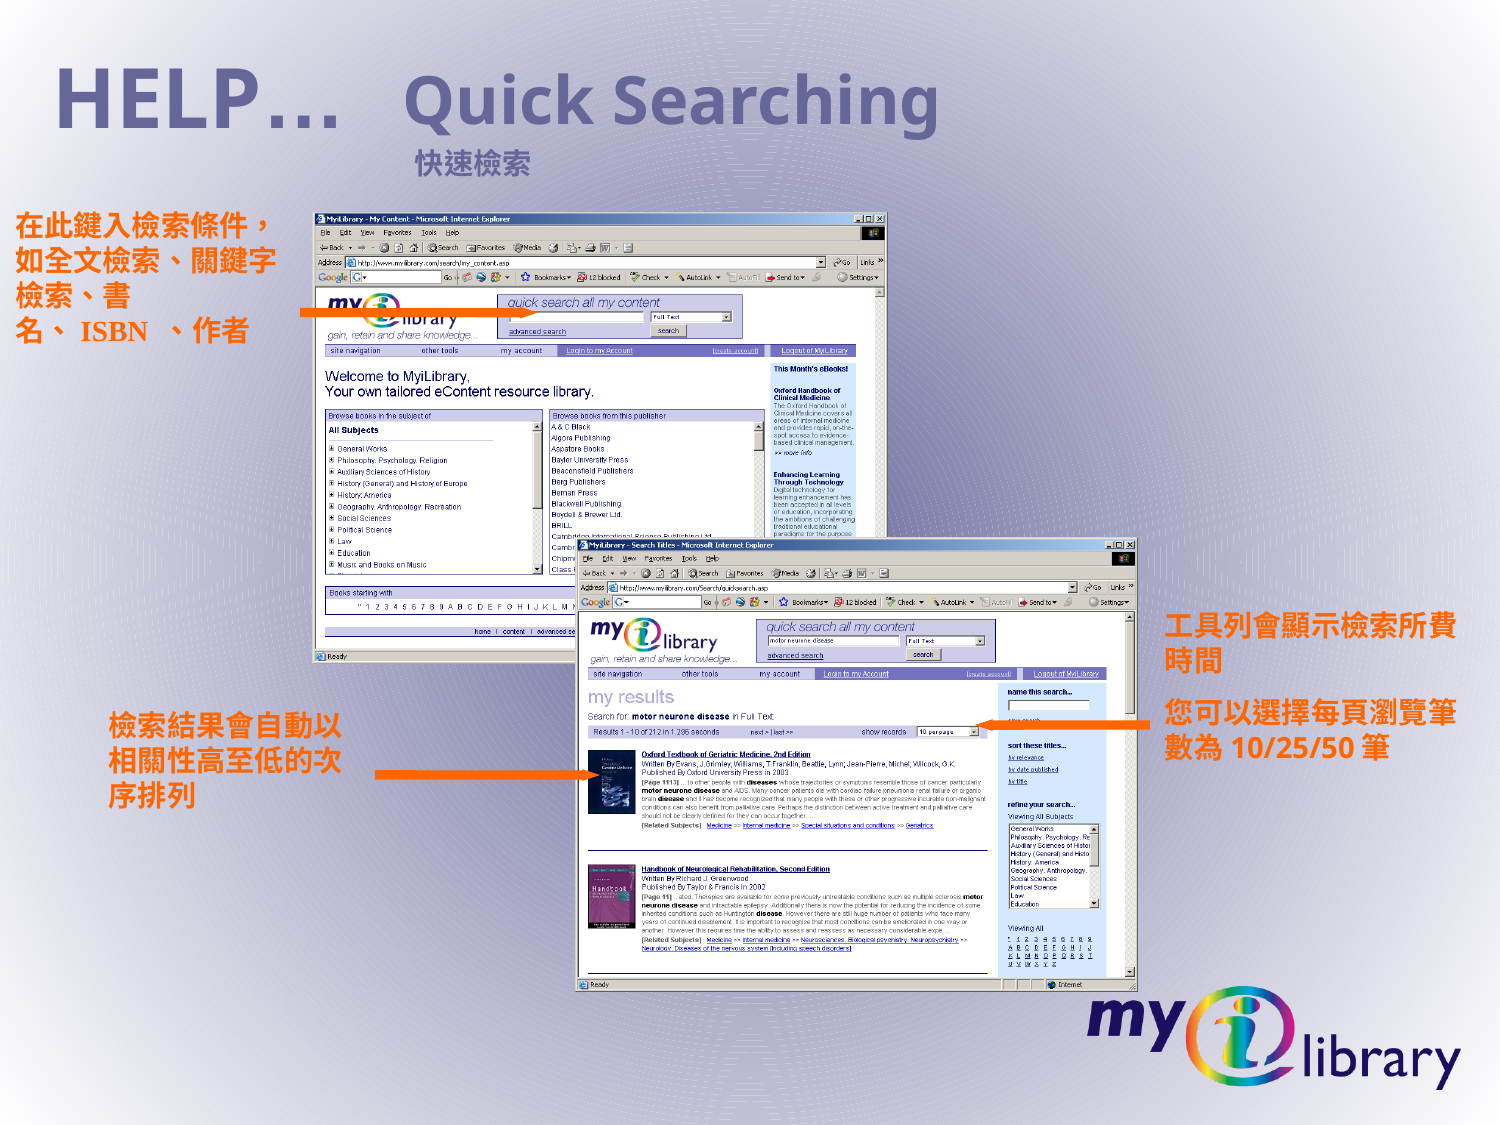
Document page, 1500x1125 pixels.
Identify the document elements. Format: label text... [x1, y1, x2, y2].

text_box 快速檢索 [399, 137, 1450, 188]
text_box Quick Searching [387, 50, 988, 146]
text_box 在此鍵入檢索條件，如全文檢索、關鍵字檢索、書名、ISBN 、作者 [0, 200, 301, 355]
text_box 工具列會顯示檢索所費時間 您可以選擇每頁瀏覽筆數為10/25/50筆 [1149, 600, 1475, 773]
text_box 檢索結果會自動以相關性高至低的次序排列 [93, 699, 376, 822]
picture [312, 212, 1138, 992]
